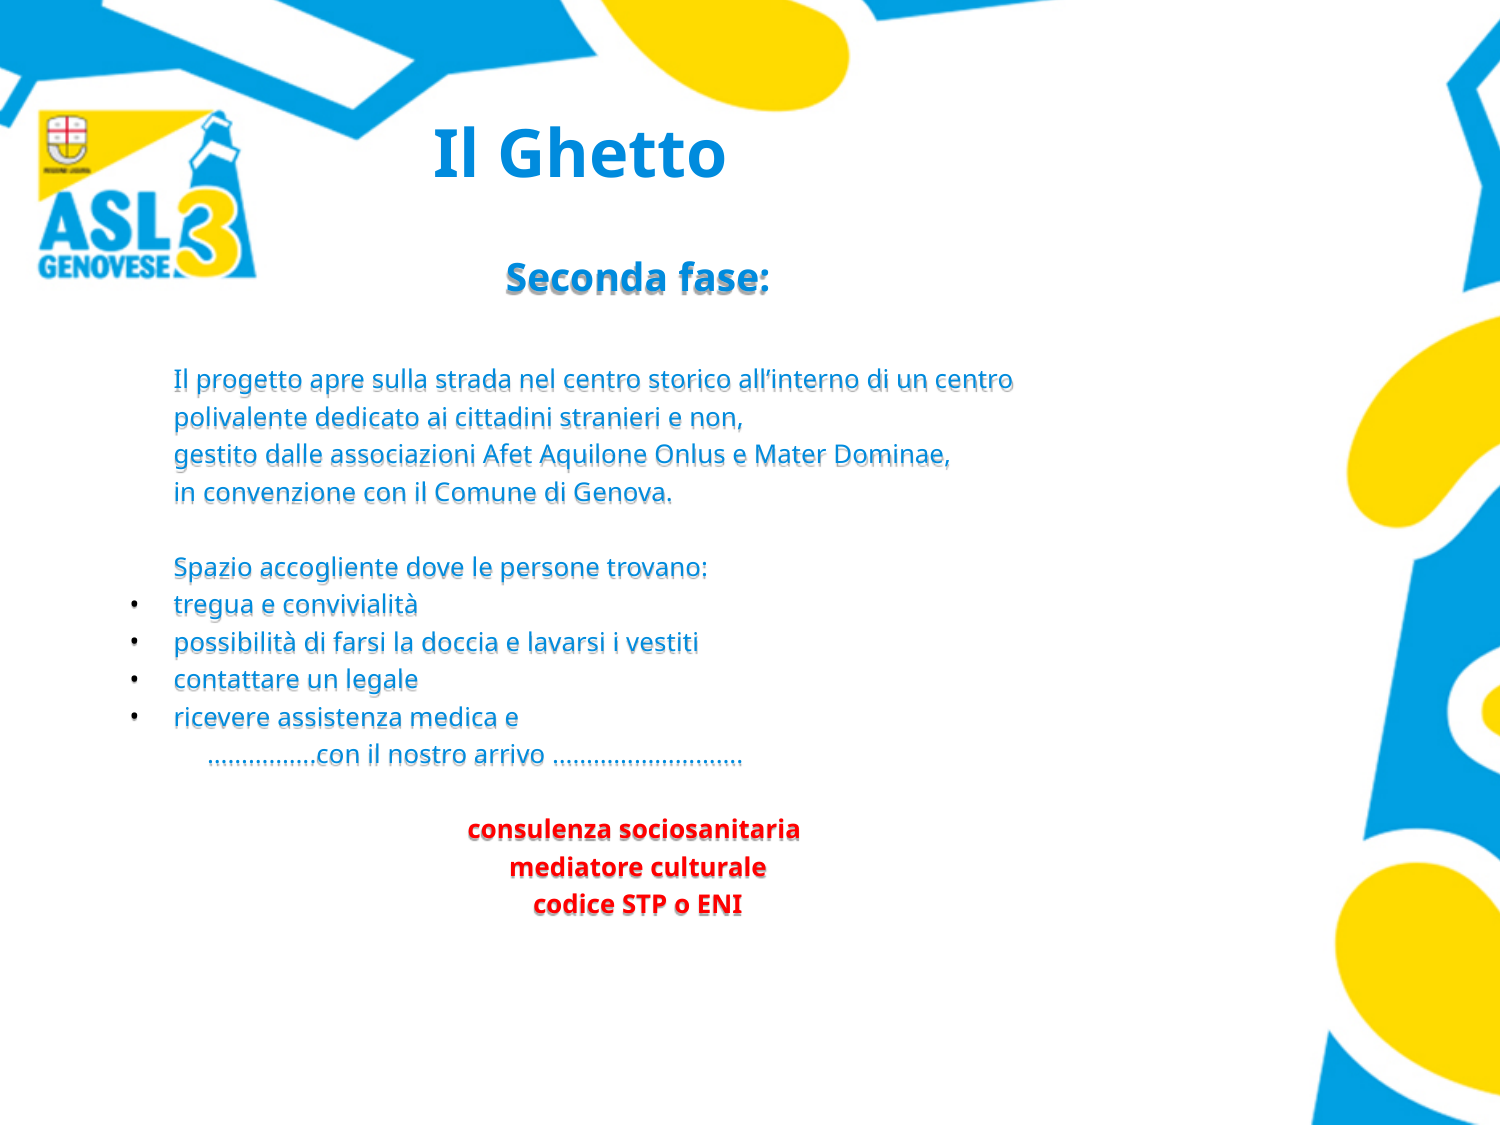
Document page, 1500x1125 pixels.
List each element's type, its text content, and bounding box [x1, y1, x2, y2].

text_box Il Ghetto [418, 102, 1367, 219]
list Seconda fase: Il progetto apre sulla strada nel centro storico all’interno di un centro polivalente dedicato ai cittadini stranieri e non, gestito dalle associazioni Afet Aquilone Onlus e Mater Dominae, in convenzione con il Comune di Genova. Spazio accogliente dove le persone trovano: tregua e convivialità possibilità di farsi la doccia e lavarsi i vestiti contattare un legale ricevere assistenza medica e …………….con il nostro arrivo ………………………. consulenza sociosanitaria mediatore culturale codice STP o ENI [114, 245, 1371, 1004]
